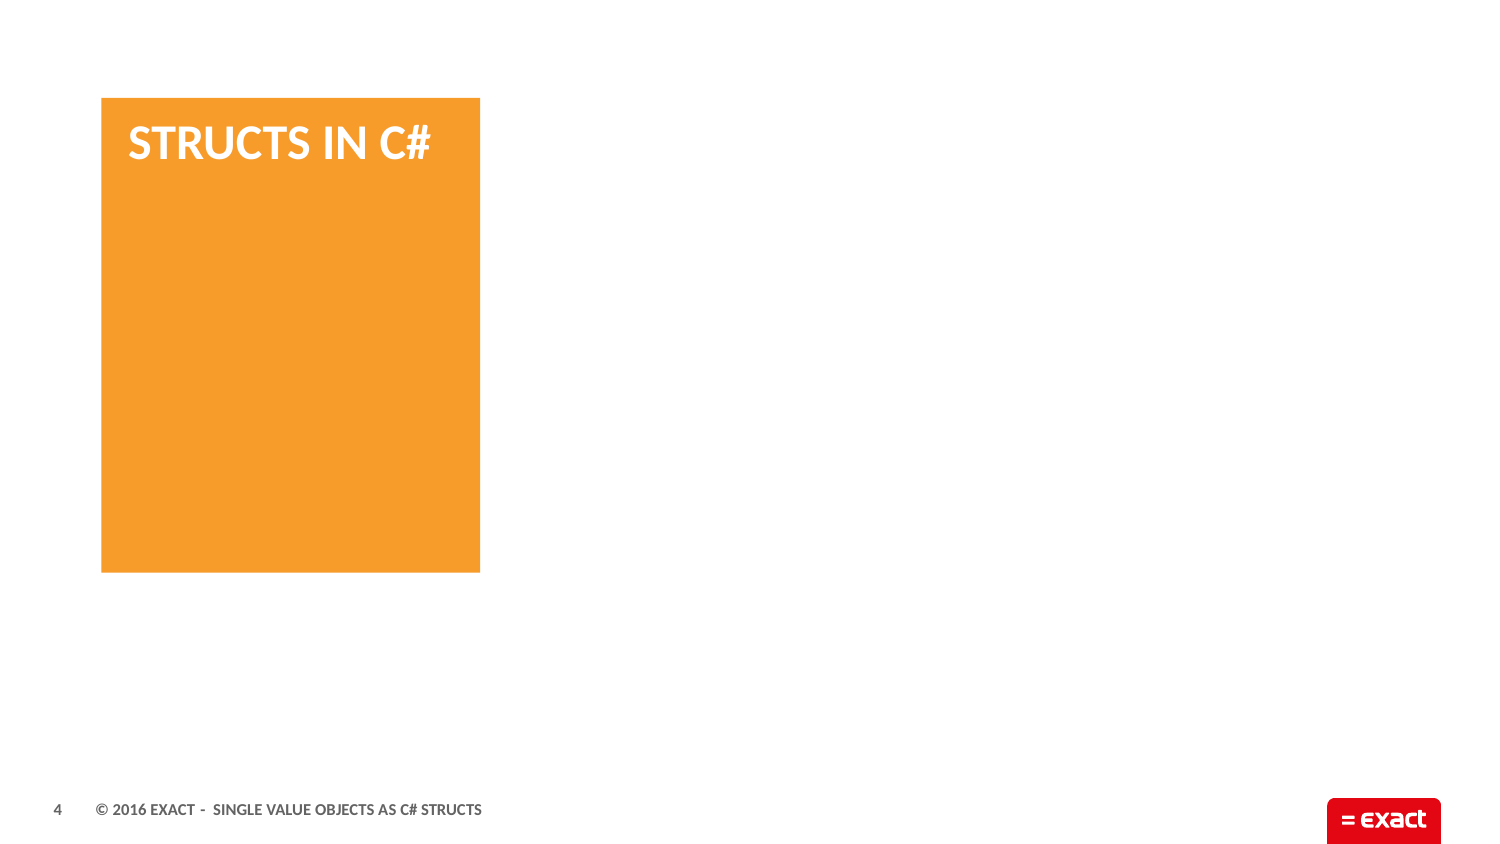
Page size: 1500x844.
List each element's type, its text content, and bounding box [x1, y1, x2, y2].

text_box [38, 786, 96, 832]
title Structs in C# [101, 97, 481, 573]
text_box - Single Value Objects as C# structs [185, 786, 826, 832]
